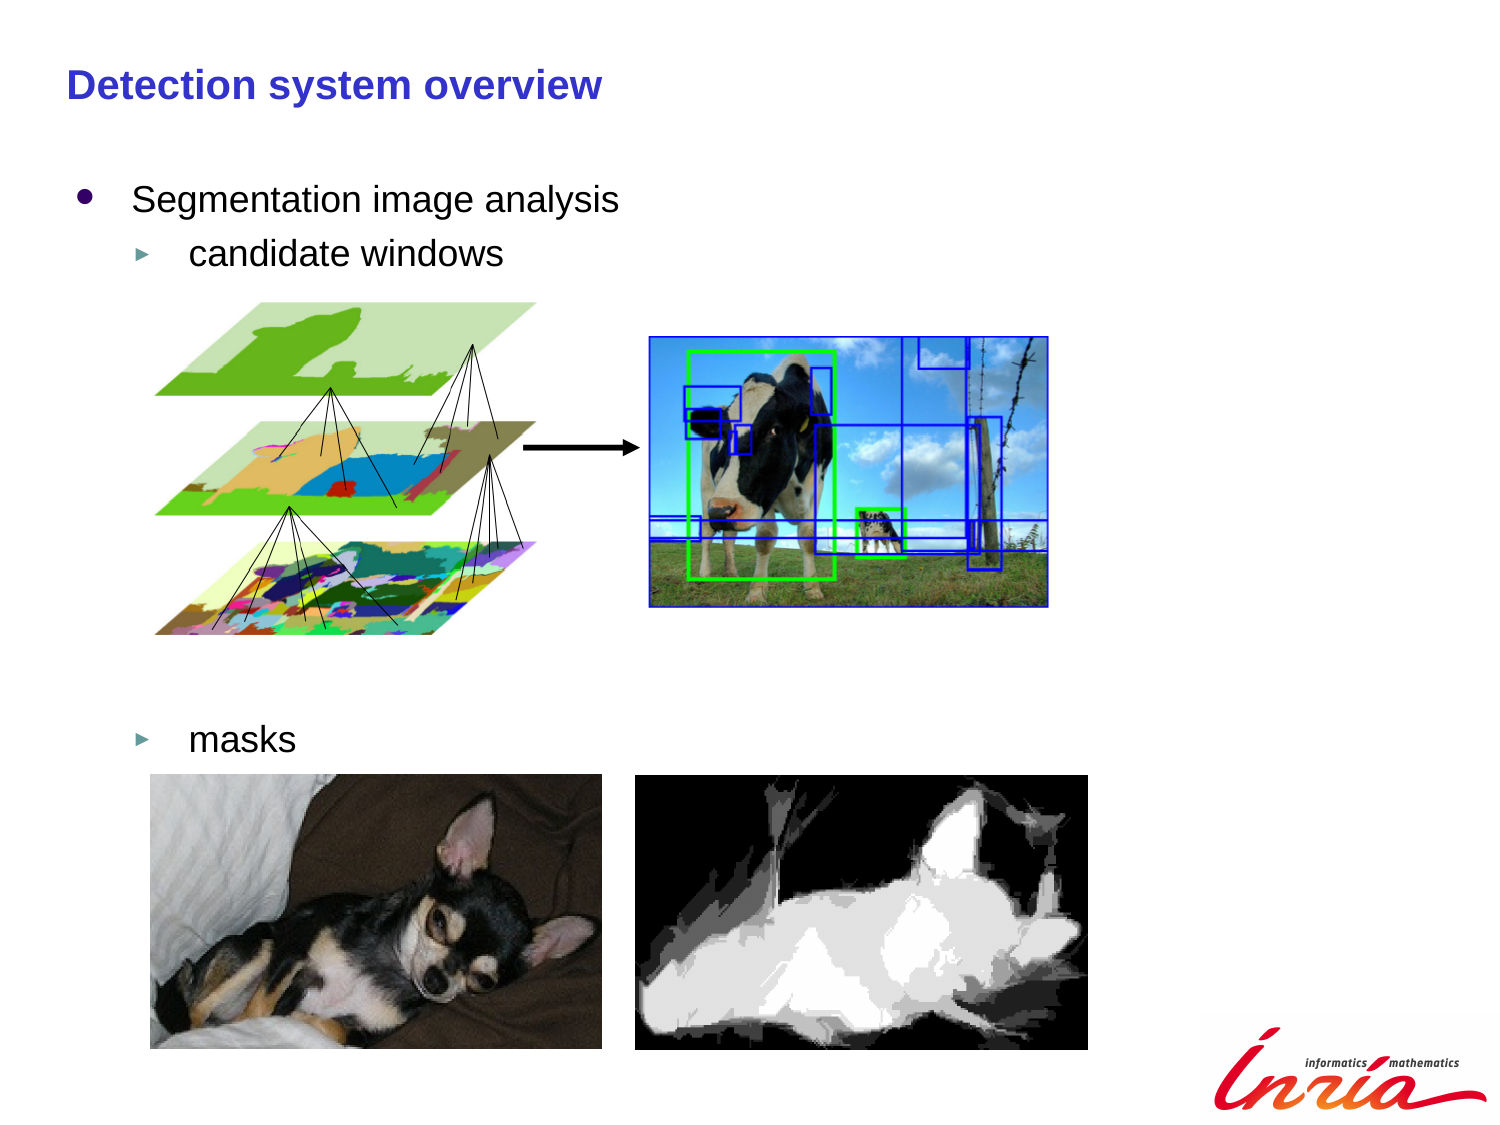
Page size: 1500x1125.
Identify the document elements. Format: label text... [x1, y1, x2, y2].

title Detection system overview [51, 46, 1459, 123]
list Segmentation image analysis candidate windows masks [75, 178, 1425, 1006]
picture [635, 775, 1088, 1051]
picture [150, 774, 602, 1049]
picture [150, 299, 1051, 638]
picture [1200, 1012, 1500, 1125]
